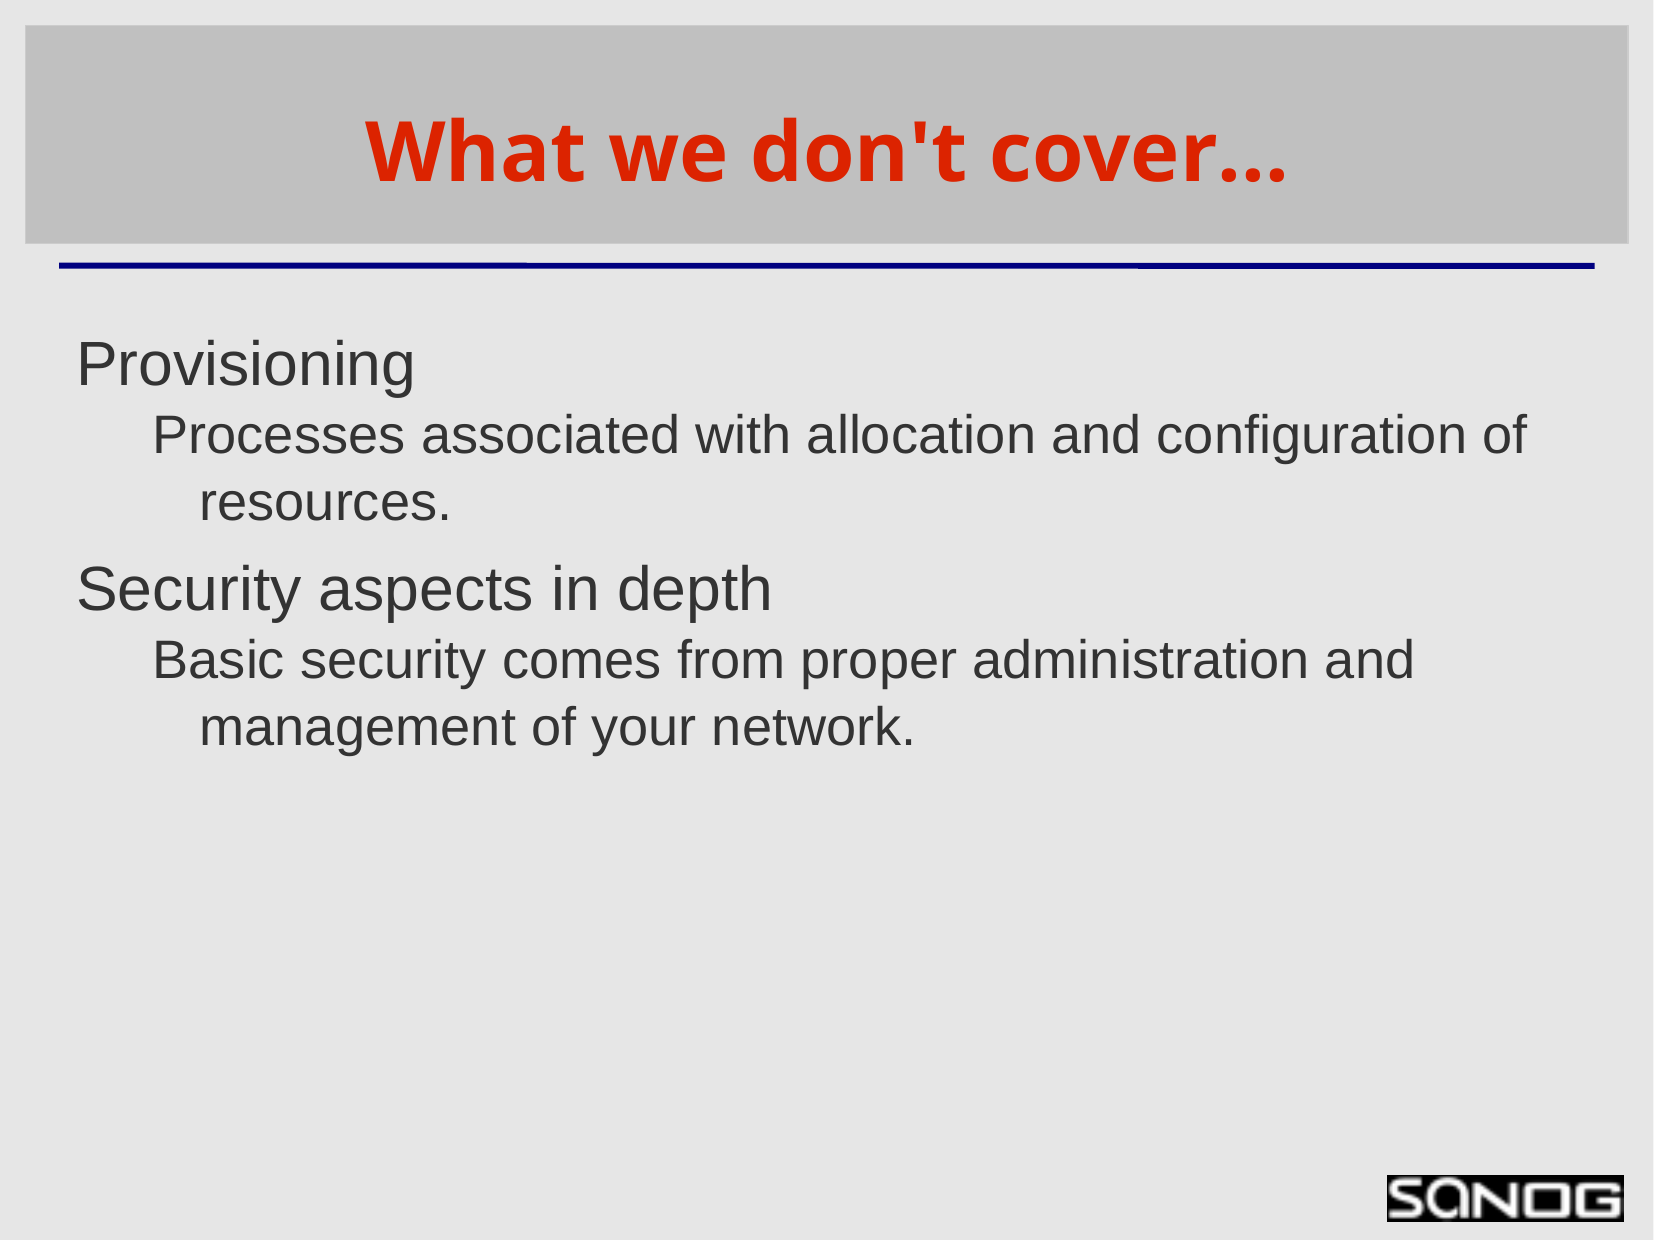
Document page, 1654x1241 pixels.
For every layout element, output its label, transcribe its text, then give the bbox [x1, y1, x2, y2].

picture [1387, 1175, 1624, 1222]
title What we don't cover... [121, 46, 1534, 254]
list Provisioning Processes associated with allocation and configuration of resources. Security aspects in depth Basic security comes from proper administration and management of your network. [59, 322, 1595, 1132]
